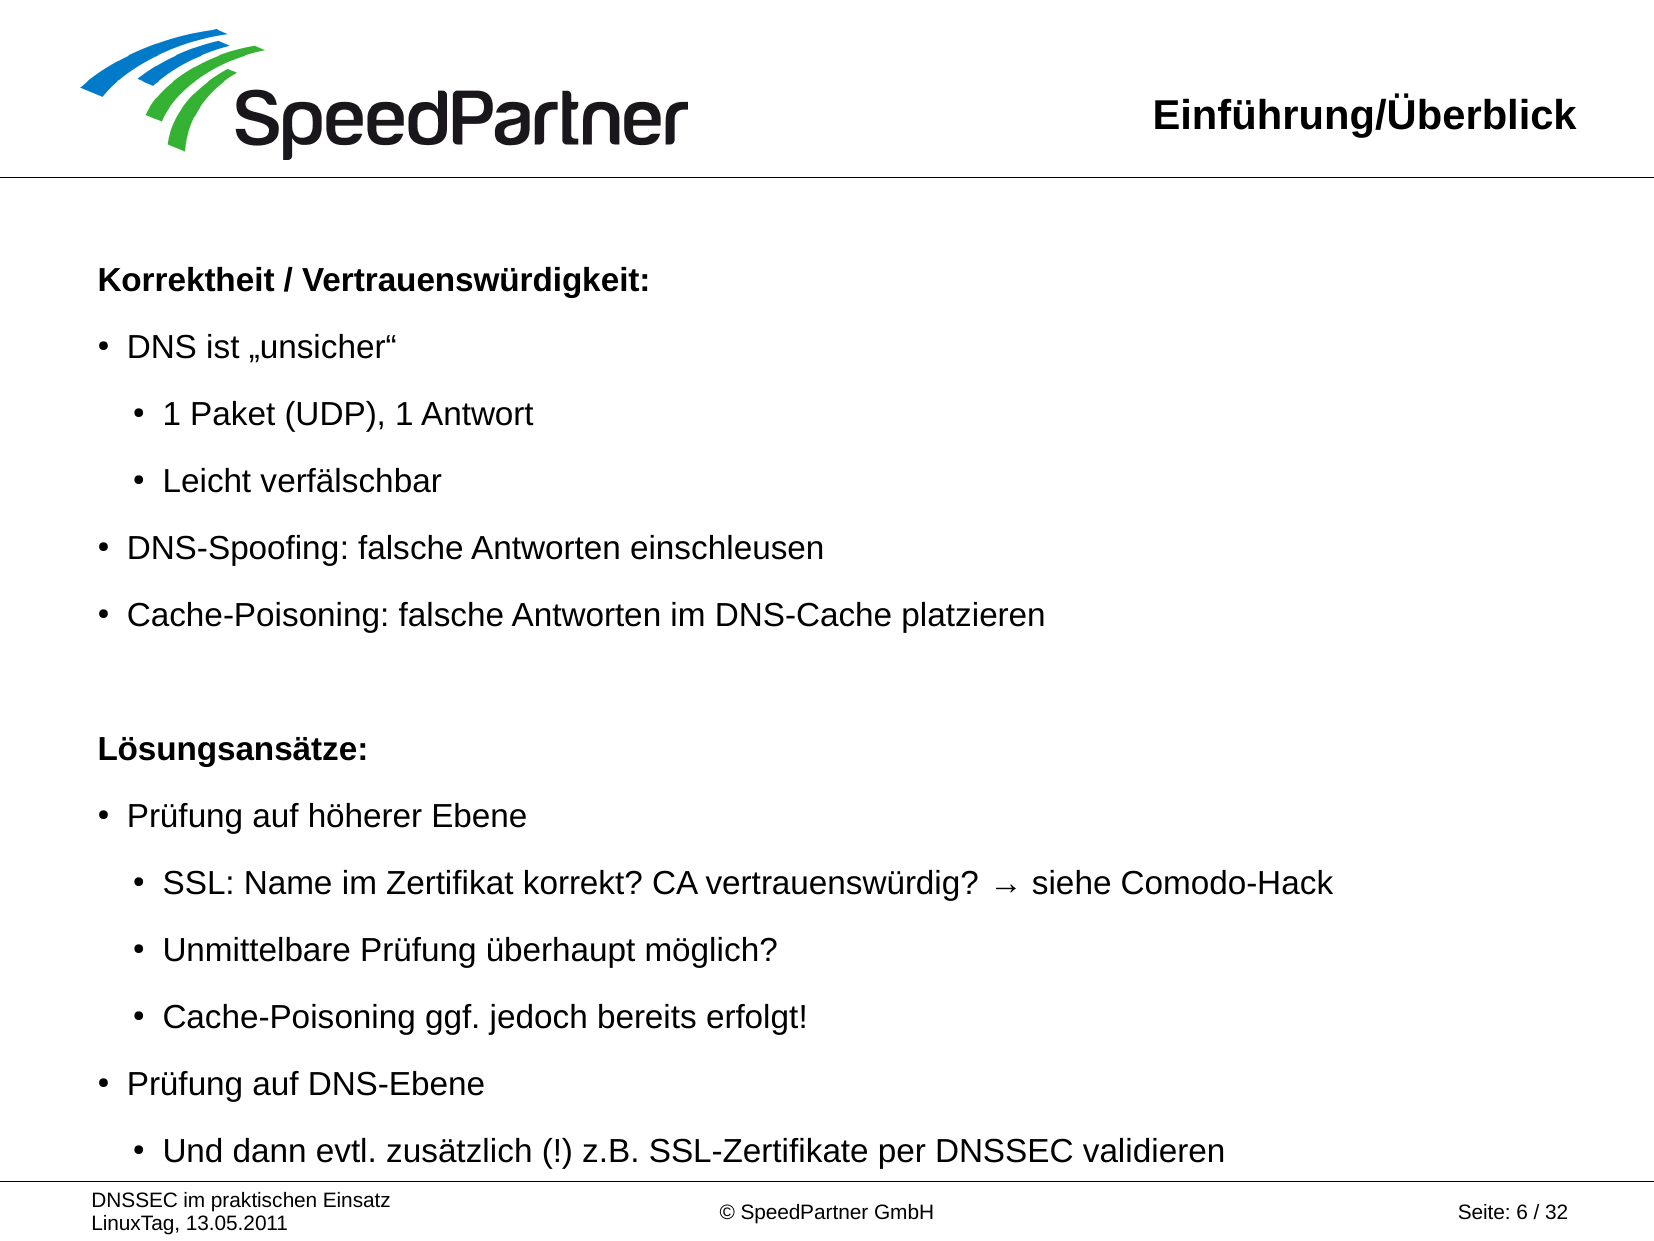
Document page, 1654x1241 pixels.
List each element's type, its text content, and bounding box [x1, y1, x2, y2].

title Einführung/Überblick [590, 70, 1577, 160]
picture [80, 29, 688, 160]
text_box Korrektheit / Vertrauenswürdigkeit: DNS ist „unsicher“ 1 Paket (UDP), 1 Antwort Leicht verfälschbar DNS-Spoofing: falsche Antworten einschleusen Cache-Poisoning: falsche Antworten im DNS-Cache platzieren Lösungsansätze: Prüfung auf höherer Ebene SSL: Name im Zertifikat korrekt? CA vertrauenswürdig? → siehe Comodo-Hack Unmittelbare Prüfung überhaupt möglich? Cache-Poisoning ggf. jedoch bereits erfolgt! Prüfung auf DNS-Ebene Und dann evtl. zusätzlich (!) z.B. SSL-Zertifikate per DNSSEC validieren [82, 253, 1565, 1178]
